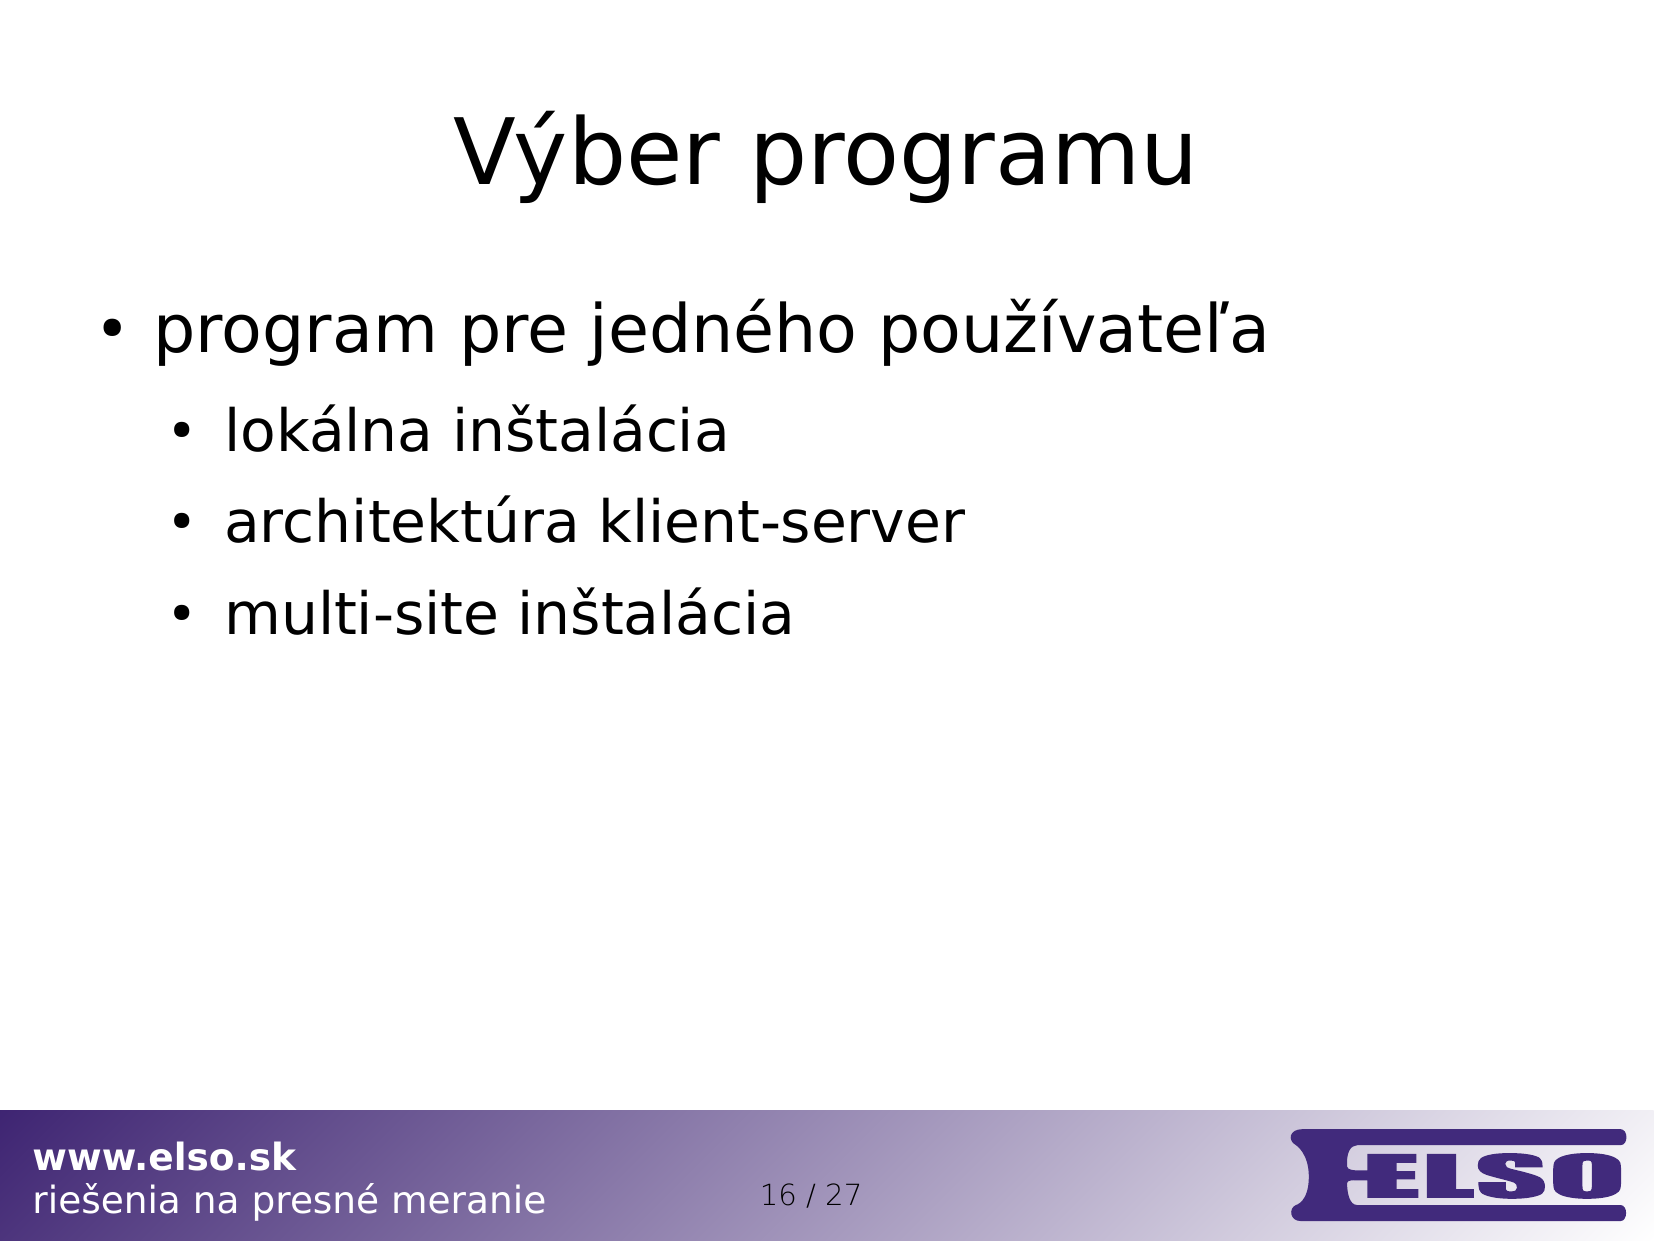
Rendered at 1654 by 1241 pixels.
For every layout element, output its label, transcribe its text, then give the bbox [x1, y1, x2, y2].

title Výber programu [82, 49, 1571, 257]
list program pre jedného používateľa lokálna inštalácia architektúra klient-server multi-site inštalácia [82, 290, 1571, 1109]
